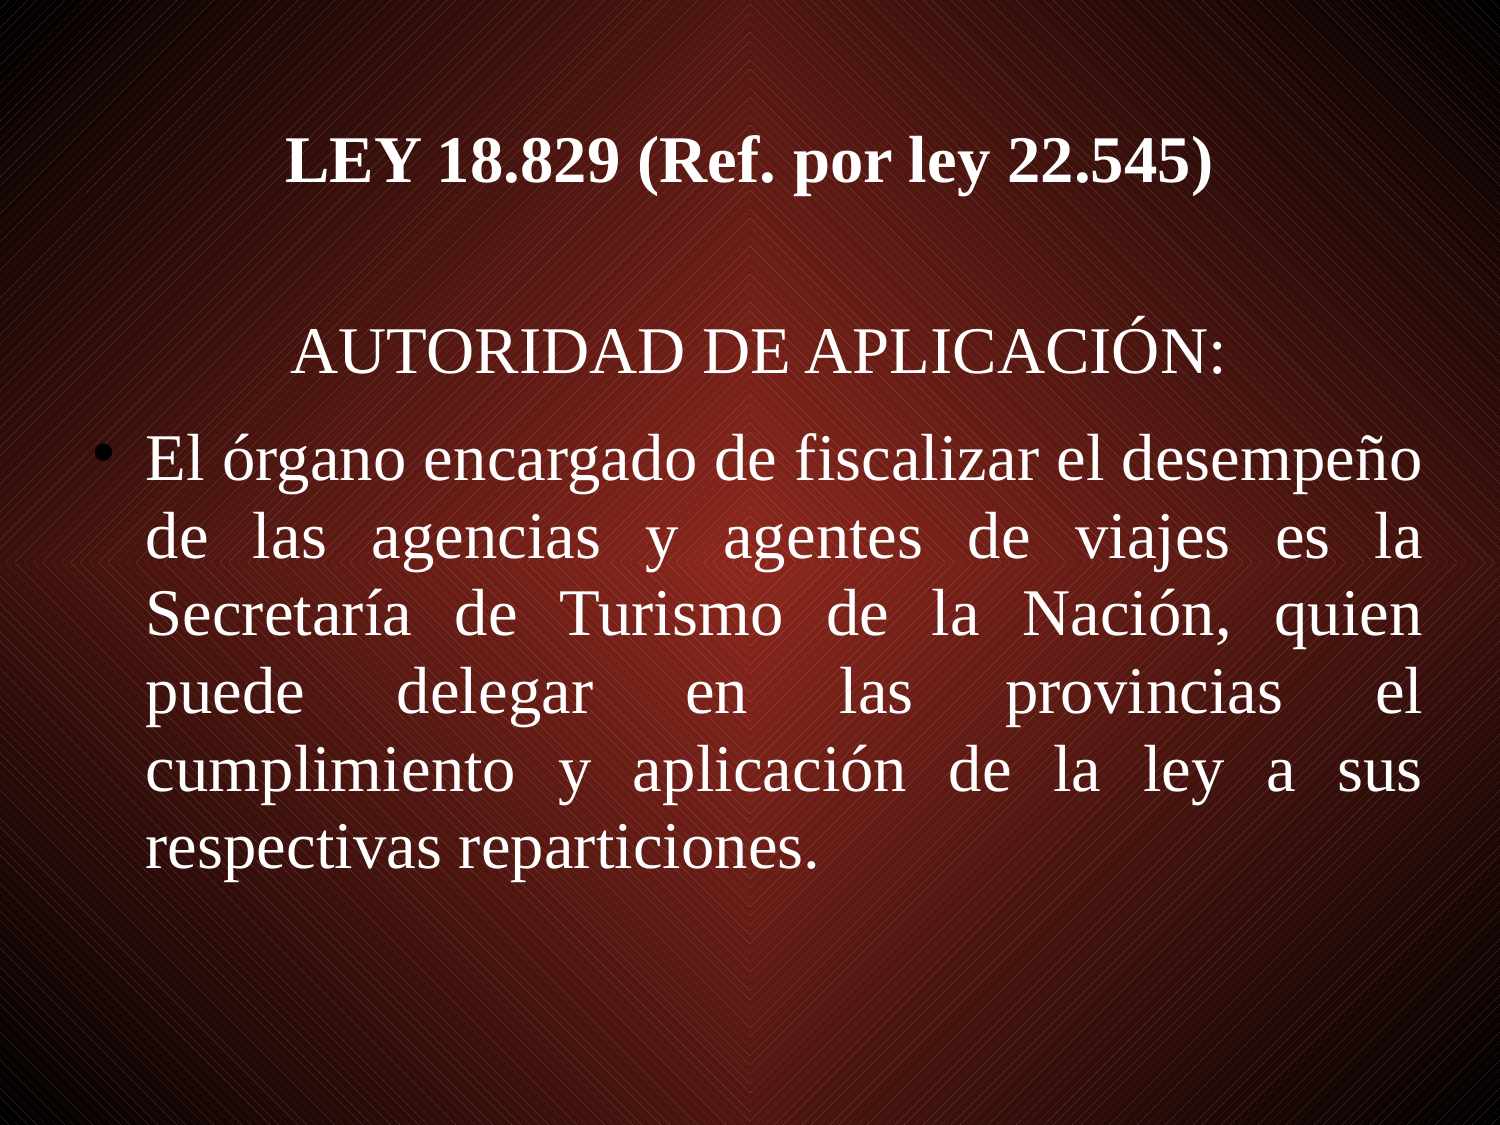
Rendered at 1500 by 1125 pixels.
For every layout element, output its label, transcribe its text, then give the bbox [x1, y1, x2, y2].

title LEY 18.829 (Ref. por ley 22.545) [75, 43, 1426, 274]
list AUTORIDAD DE APLICACIÓN: El órgano encargado de fiscalizar el desempeño de las agencias y agentes de viajes es la Secretaría de Turismo de la Nación, quien puede delegar en las provincias el cumplimiento y aplicación de la ley a sus respectivas reparticiones. [75, 308, 1426, 1124]
